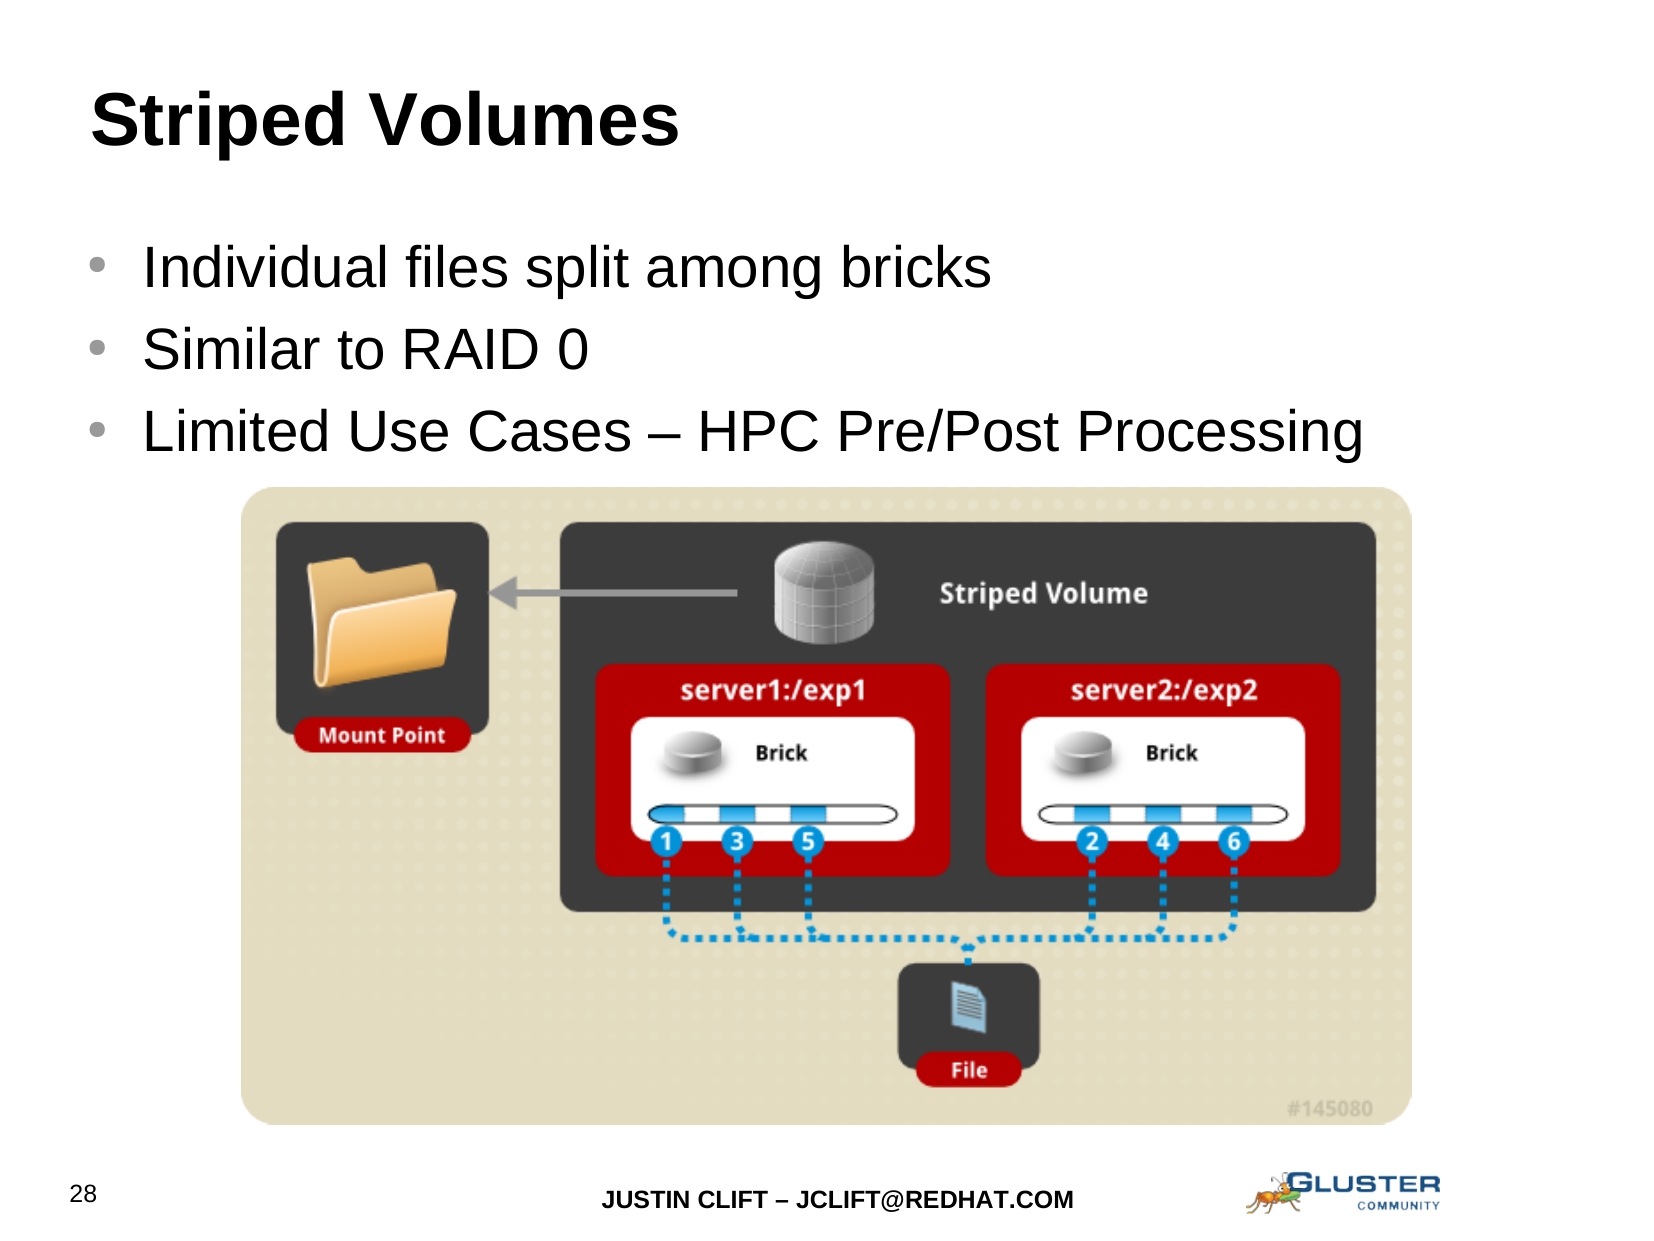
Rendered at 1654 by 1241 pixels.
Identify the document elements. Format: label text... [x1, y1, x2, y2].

picture [1246, 1170, 1440, 1215]
picture [241, 487, 1412, 1126]
list Individual files split among bricks Similar to RAID 0 Limited Use Cases – HPC Pre/Post Processing [86, 232, 1576, 1111]
title Striped Volumes [90, 15, 1579, 223]
